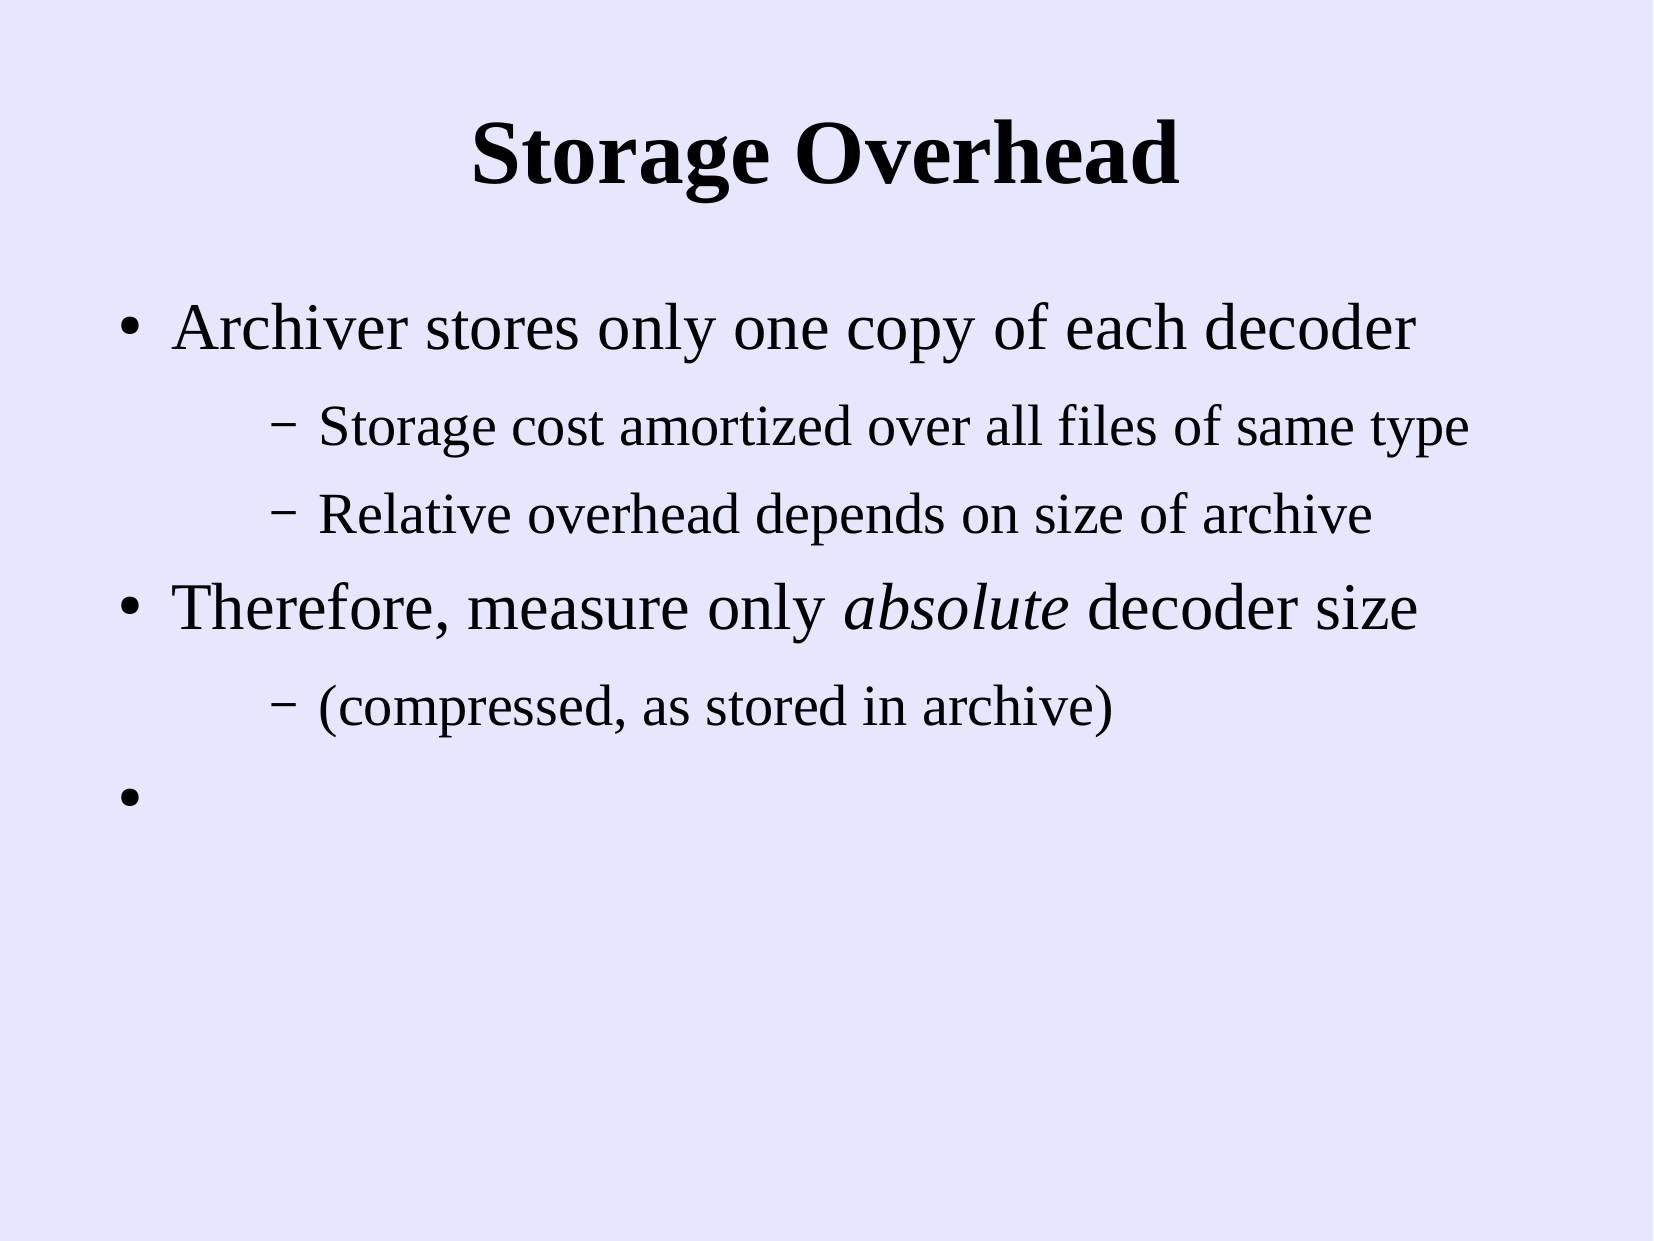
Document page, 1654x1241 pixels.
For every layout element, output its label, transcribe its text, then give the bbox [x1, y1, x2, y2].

list Archiver stores only one copy of each decoder Storage cost amortized over all files of same type Relative overhead depends on size of archive Therefore, measure only absolute decoder size (compressed, as stored in archive) [82, 290, 1571, 1109]
title Storage Overhead [82, 49, 1571, 257]
